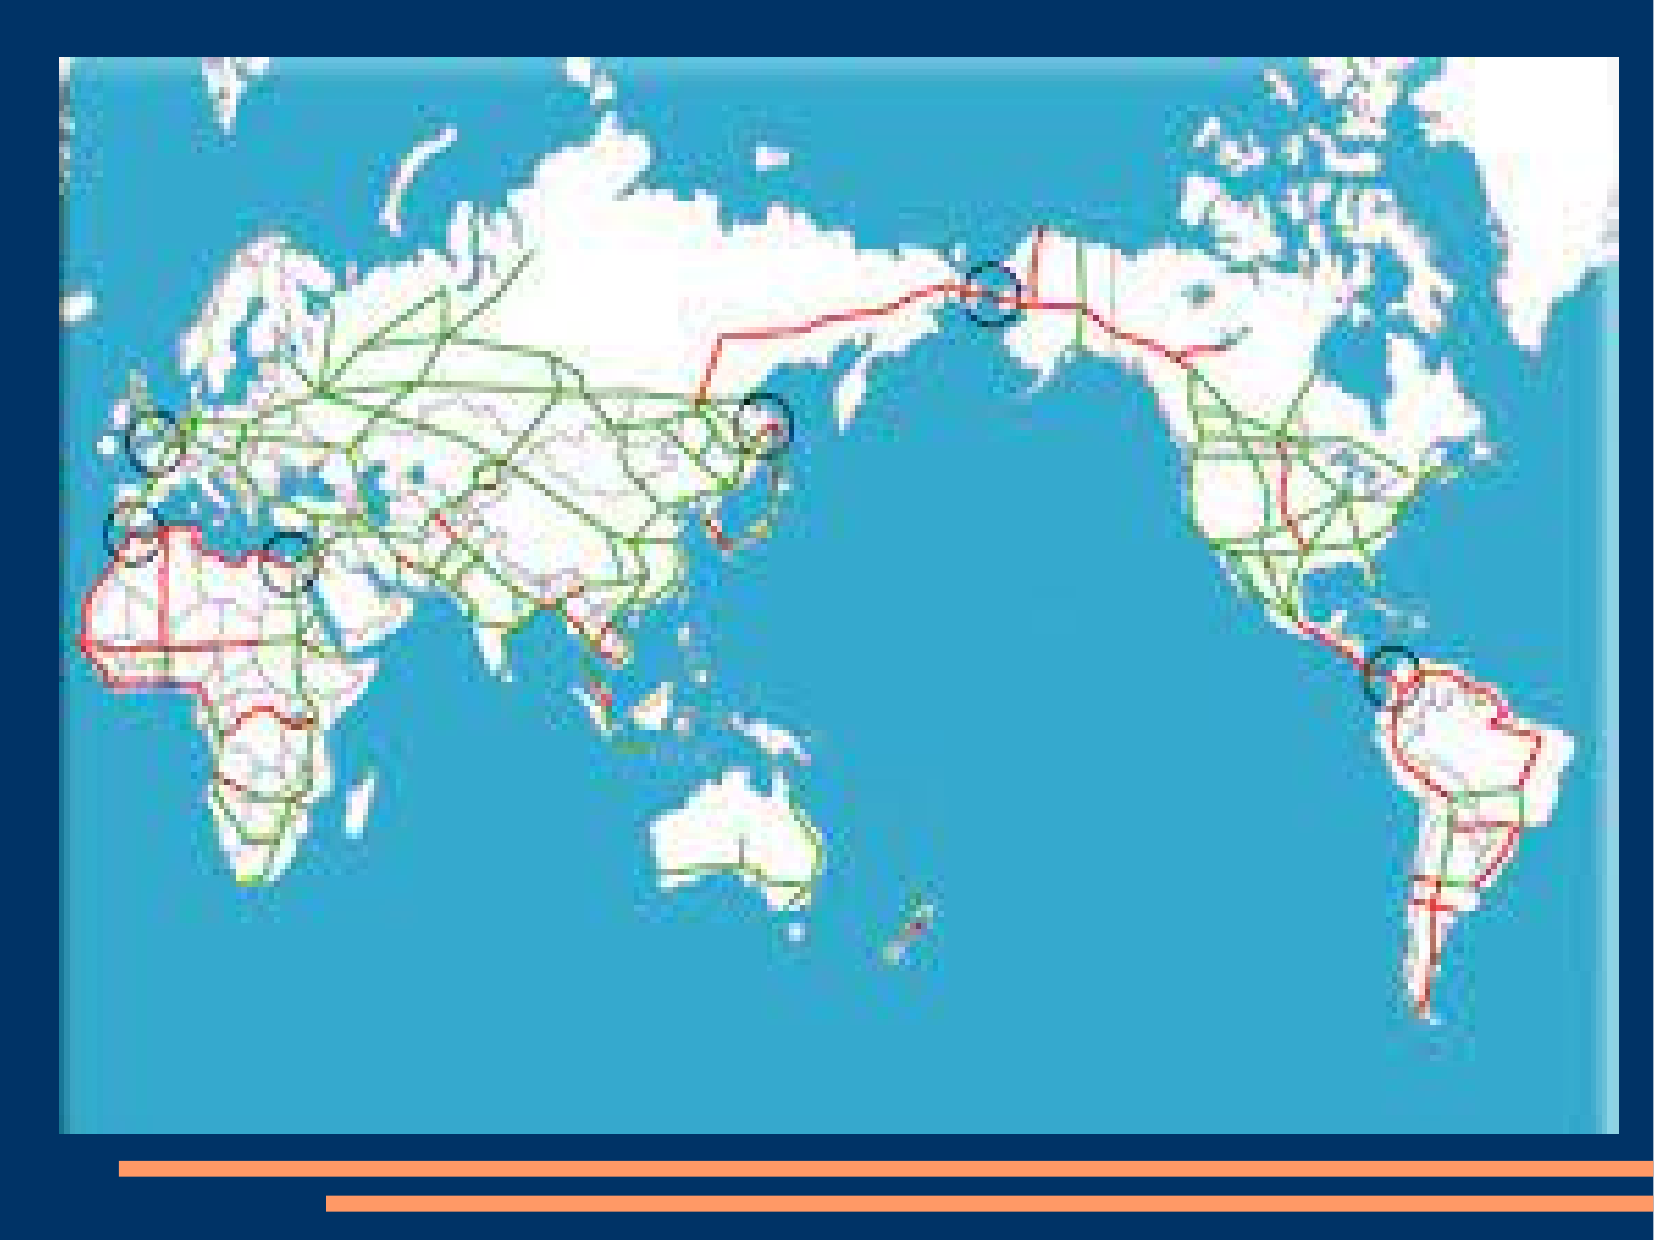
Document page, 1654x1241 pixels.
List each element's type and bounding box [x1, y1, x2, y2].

picture [59, 57, 1619, 1134]
